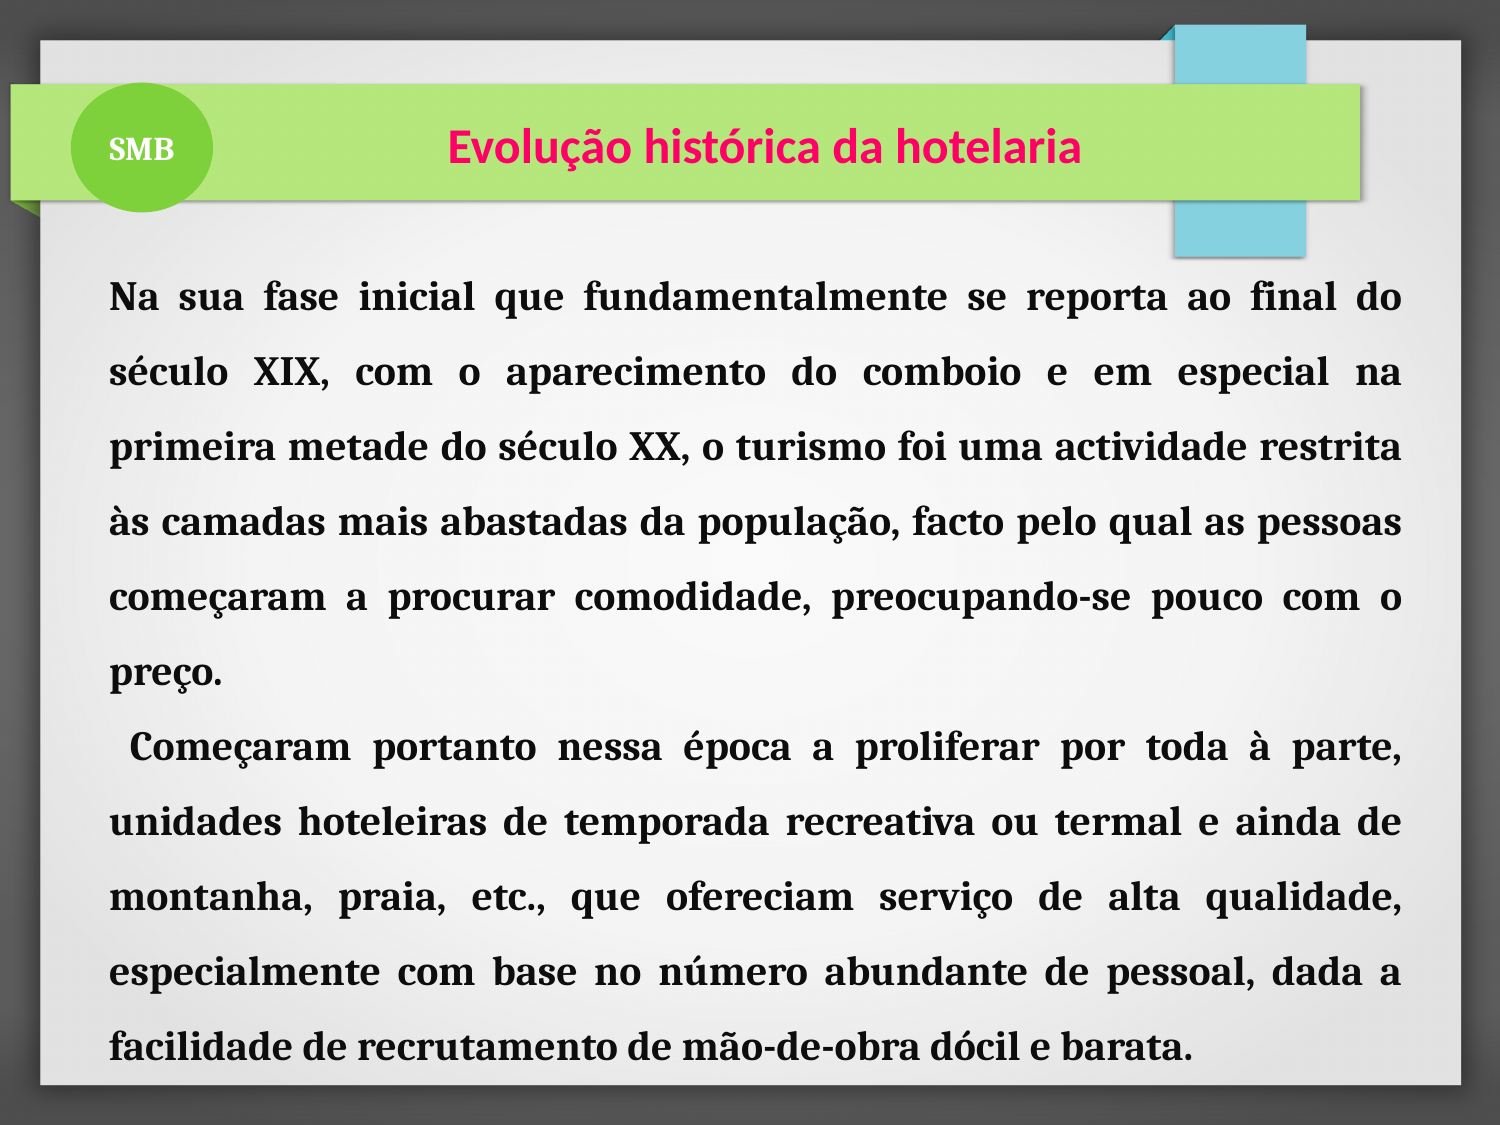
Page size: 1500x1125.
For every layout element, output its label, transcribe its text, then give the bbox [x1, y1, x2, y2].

text_box Evolução histórica da hotelaria [221, 106, 1300, 182]
text_box Na sua fase inicial que fundamentalmente se reporta ao final do século XIX, com o aparecimento do comboio e em especial na primeira metade do século XX, o turismo foi uma actividade restrita às camadas mais abastadas da população, facto pelo qual as pessoas começaram a procurar comodidade, preocupando-se pouco com o preço. Começaram portanto nessa época a proliferar por toda à parte, unidades hoteleiras de temporada recreativa ou termal e ainda de montanha, praia, etc., que ofereciam serviço de alta qualidade, especialmente com base no número abundante de pessoal, dada a facilidade de recrutamento de mão-de-obra dócil e barata. [94, 236, 1418, 1076]
text_box SMB [70, 82, 214, 213]
picture [0, 0, 1500, 1125]
